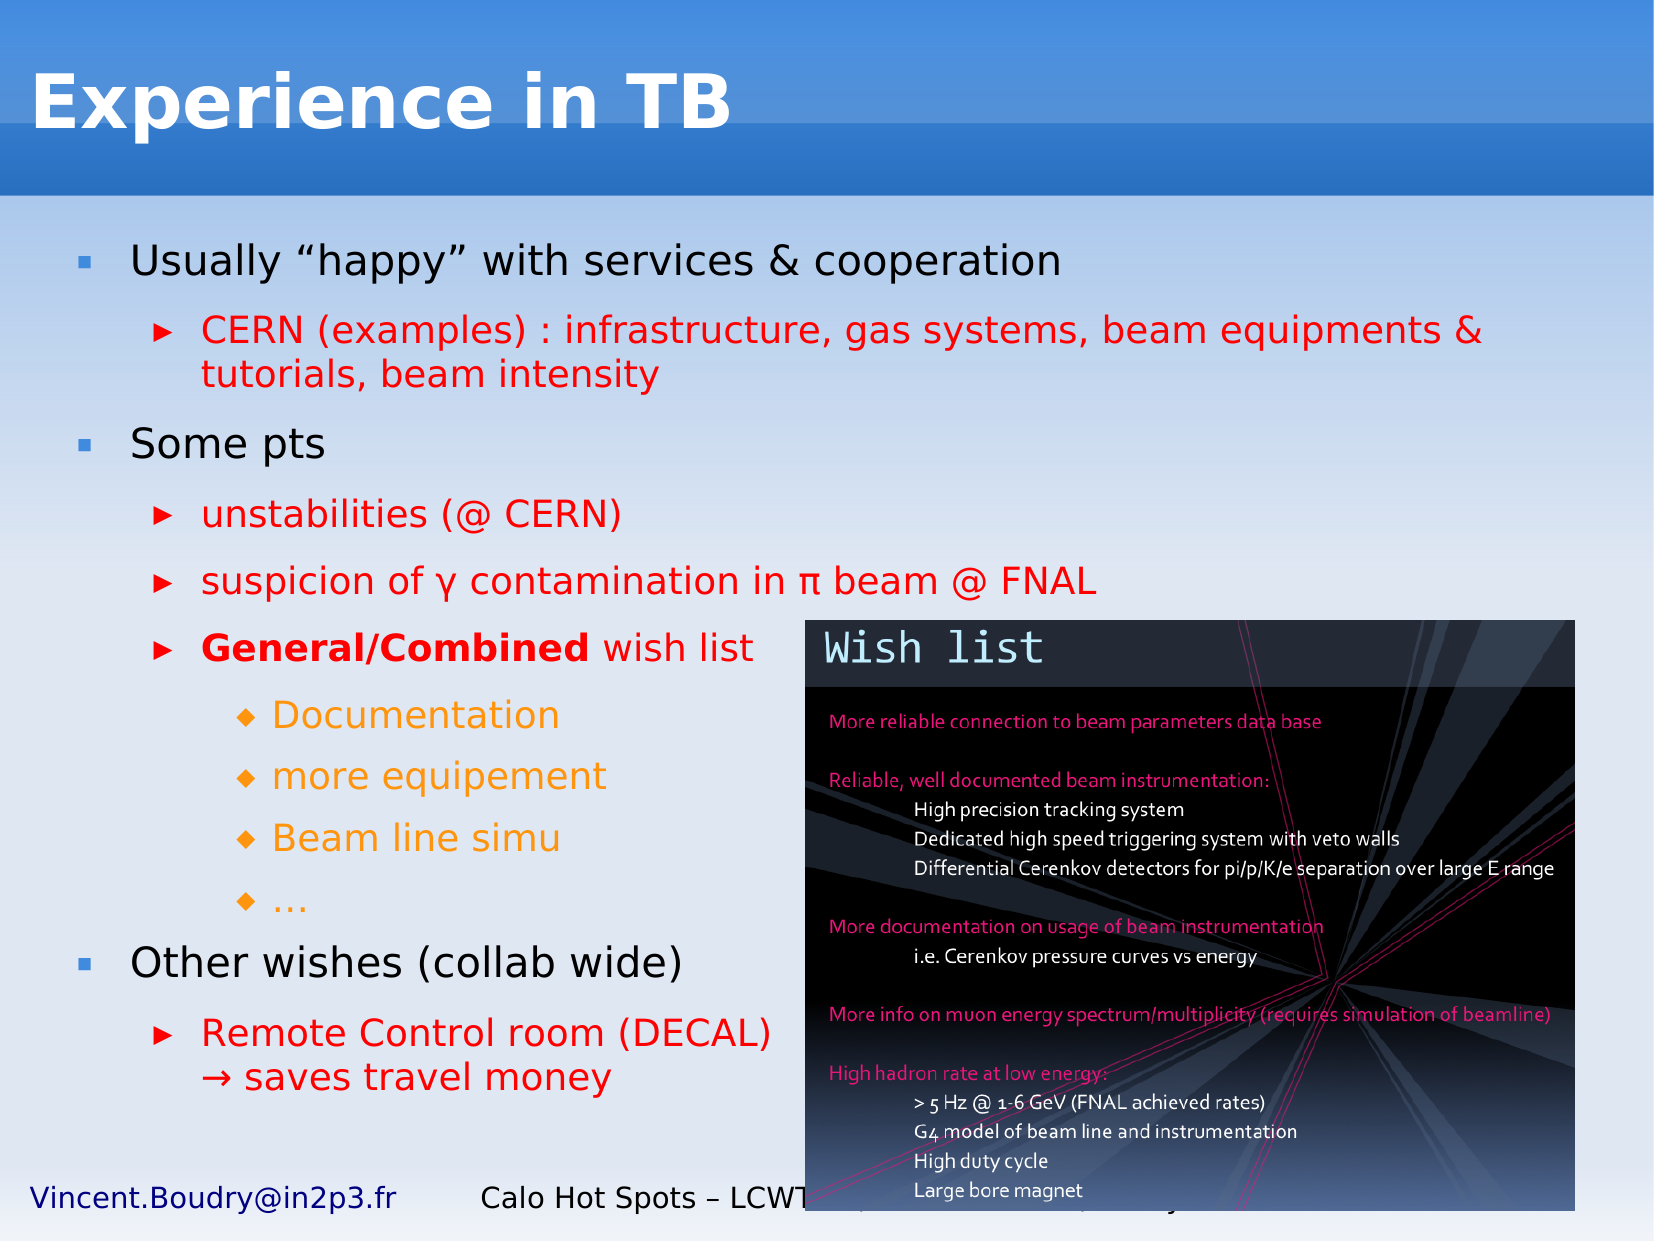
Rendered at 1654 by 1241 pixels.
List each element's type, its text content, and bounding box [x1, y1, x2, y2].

list Usually “happy” with services & cooperation CERN (examples) : infrastructure, gas systems, beam equipments & tutorials, beam intensity Some pts unstabilities (@ CERN) suspicion of γ contamination in π beam @ FNAL General/Combined wish list Documentation more equipement Beam line simu … Other wishes (collab wide) Remote Control room (DECAL) → saves travel money [59, 236, 1595, 1137]
title Experience in TB [29, 0, 1654, 207]
picture [0, 0, 1654, 1241]
